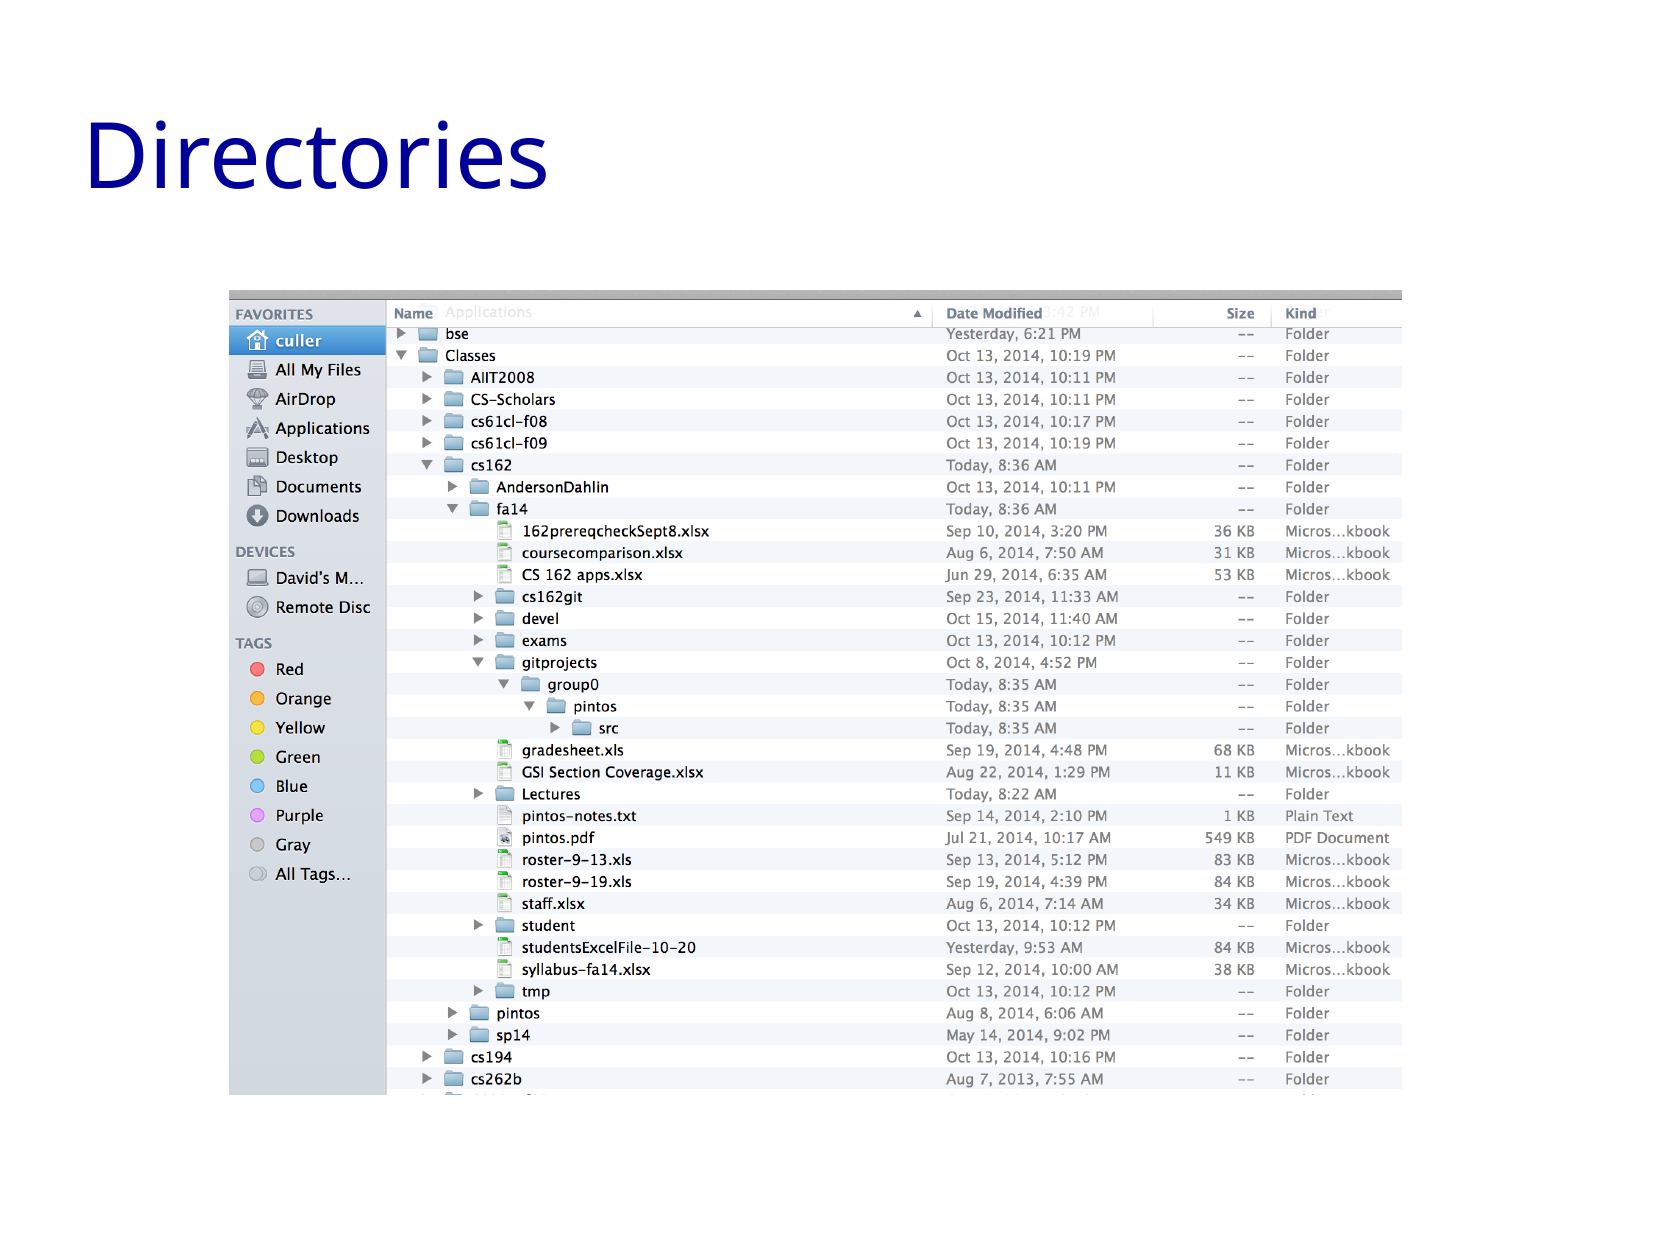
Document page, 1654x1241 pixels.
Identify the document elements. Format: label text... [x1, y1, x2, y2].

picture [229, 290, 1402, 1096]
title Directories [82, 49, 1571, 257]
